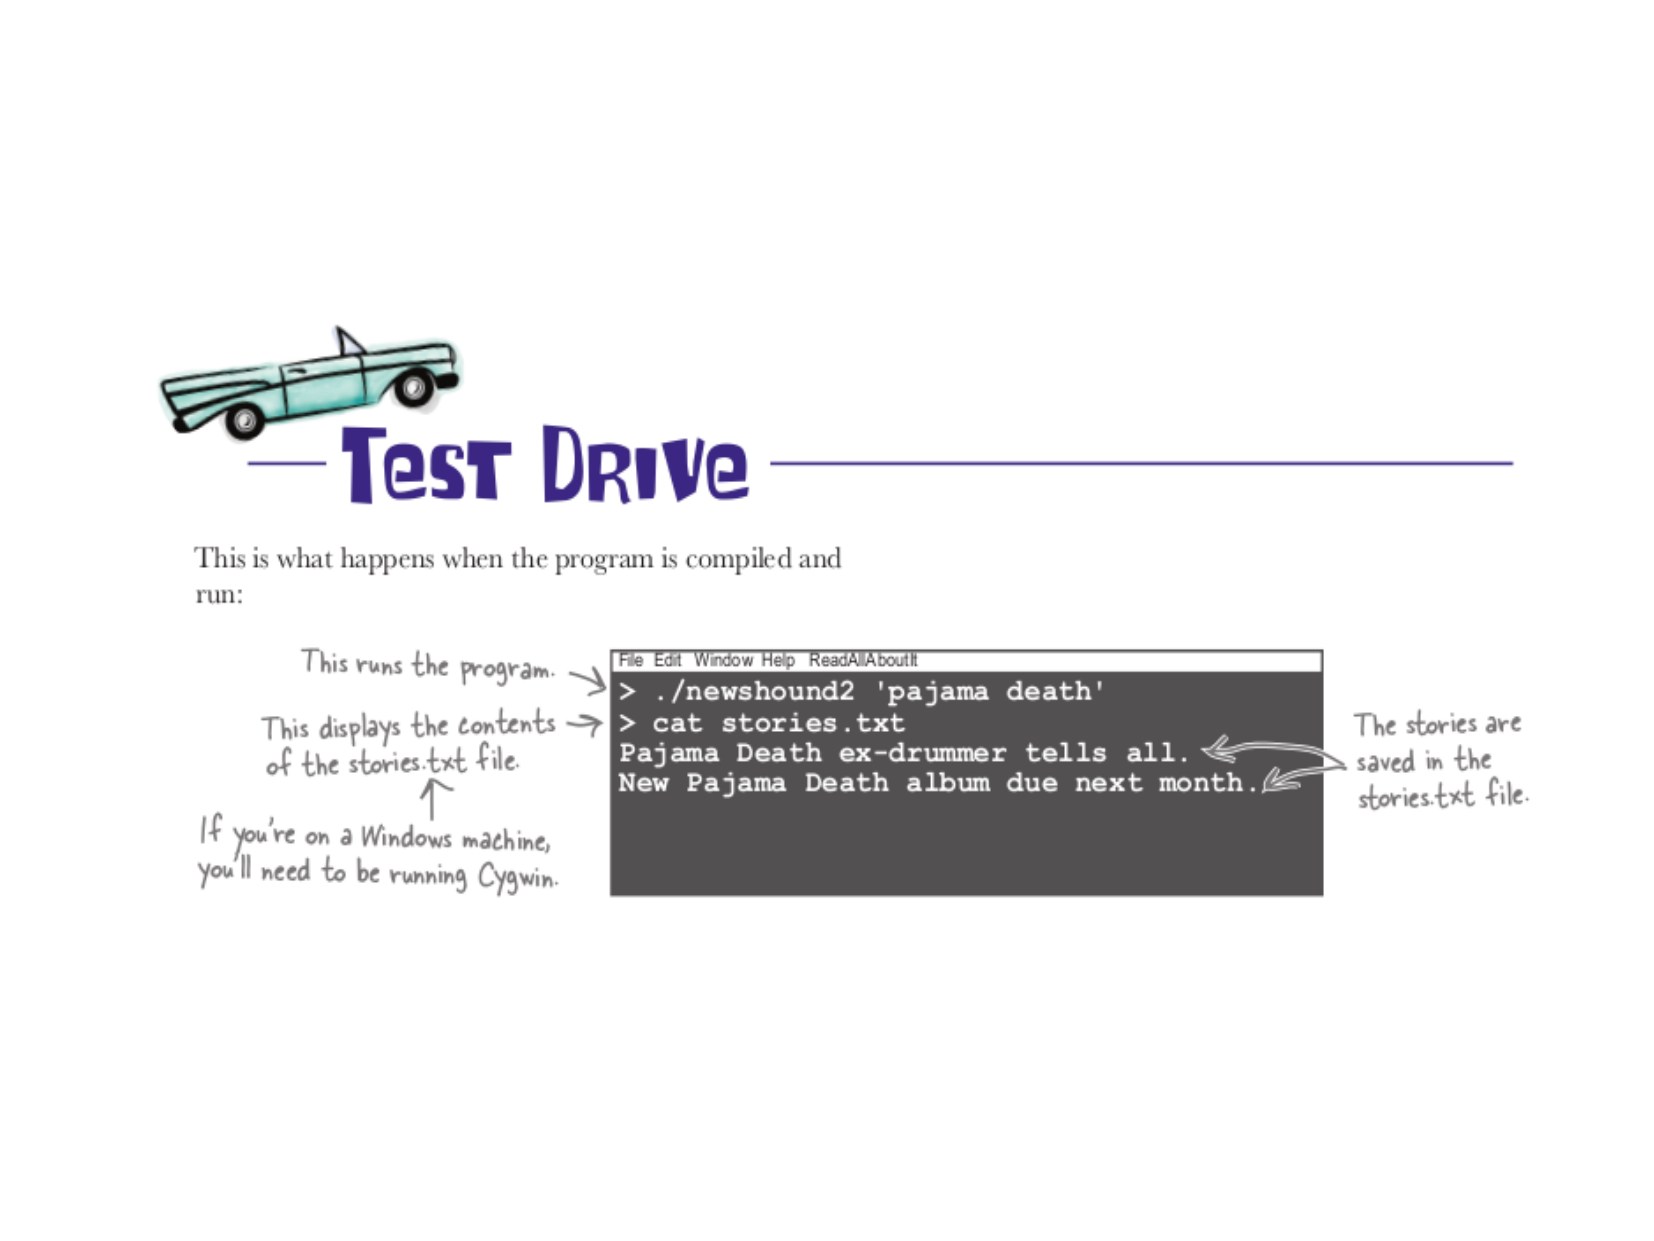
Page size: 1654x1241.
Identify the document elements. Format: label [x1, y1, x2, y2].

picture [94, 318, 1583, 922]
